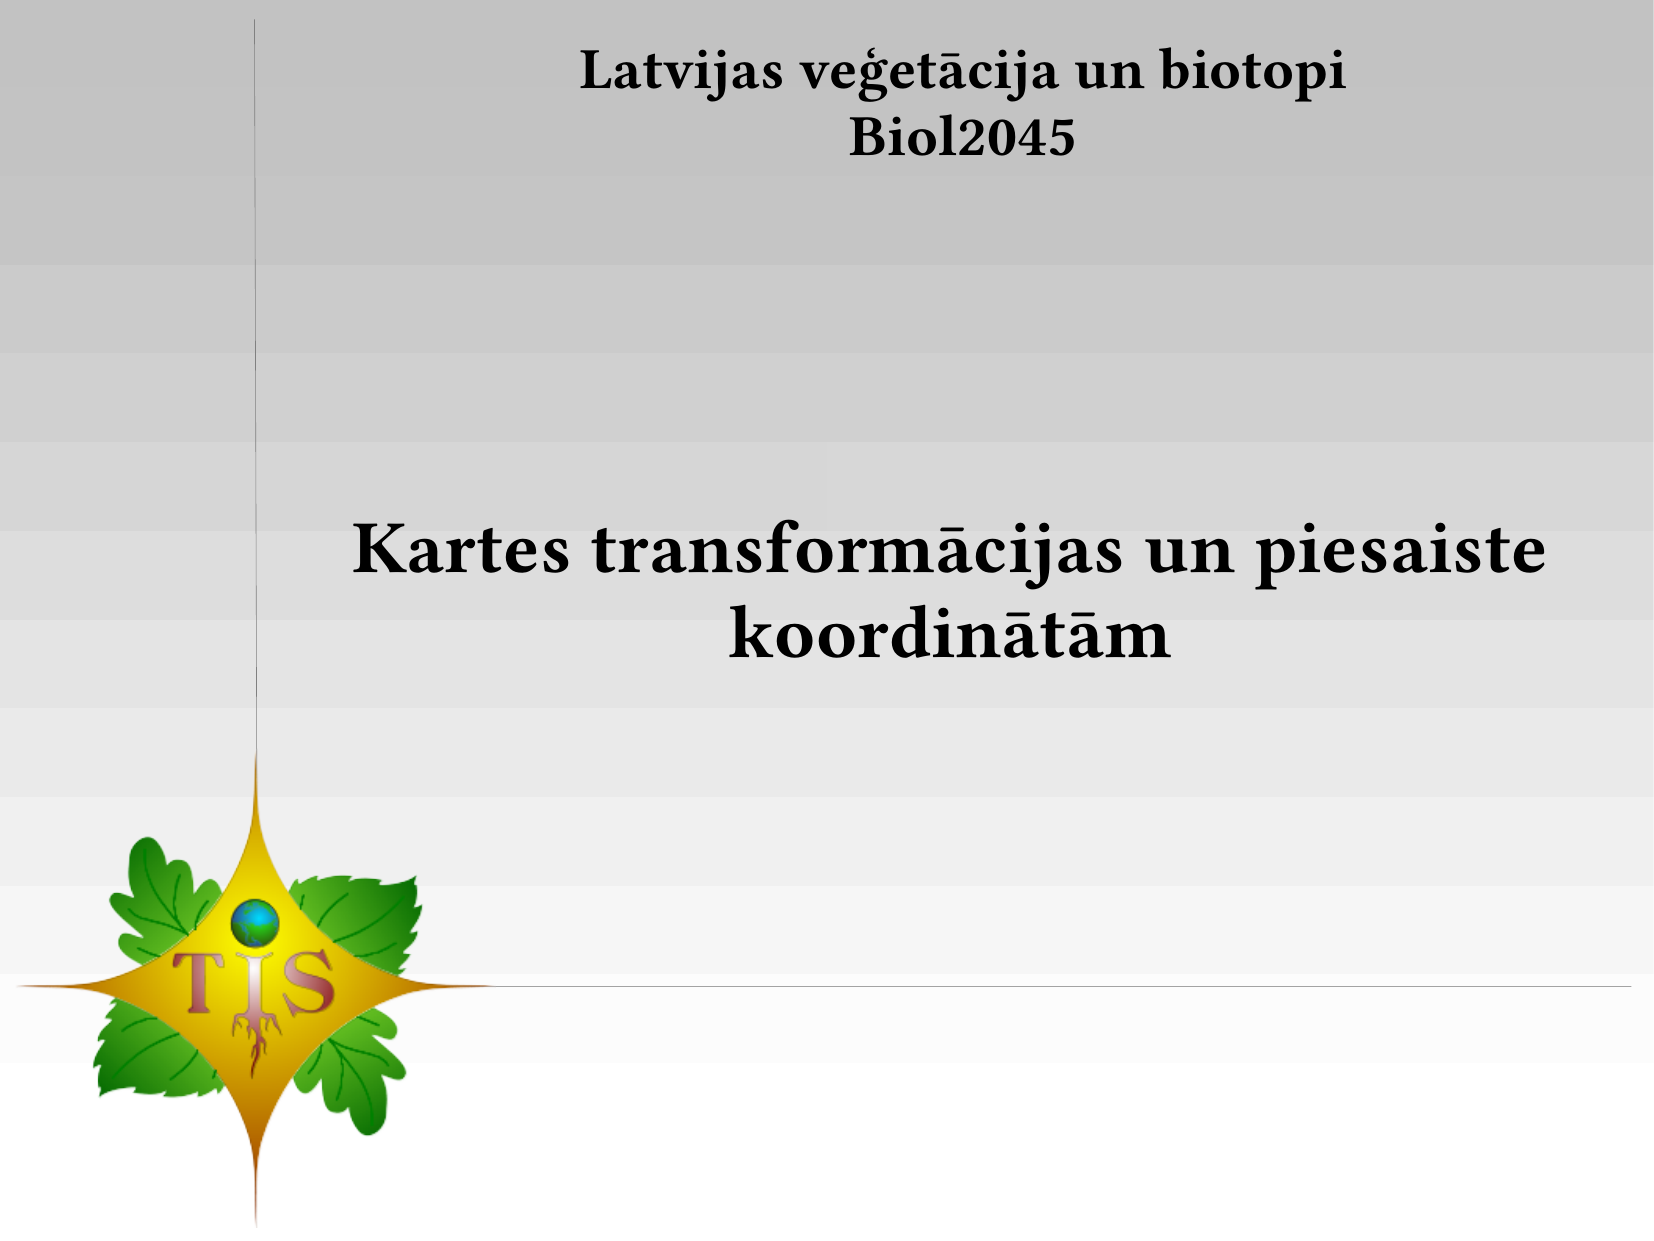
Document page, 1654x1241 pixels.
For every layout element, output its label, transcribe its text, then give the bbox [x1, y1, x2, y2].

picture [0, 0, 1654, 1241]
title Kartes transformācijas un piesaiste koordinātām [295, 324, 1607, 857]
